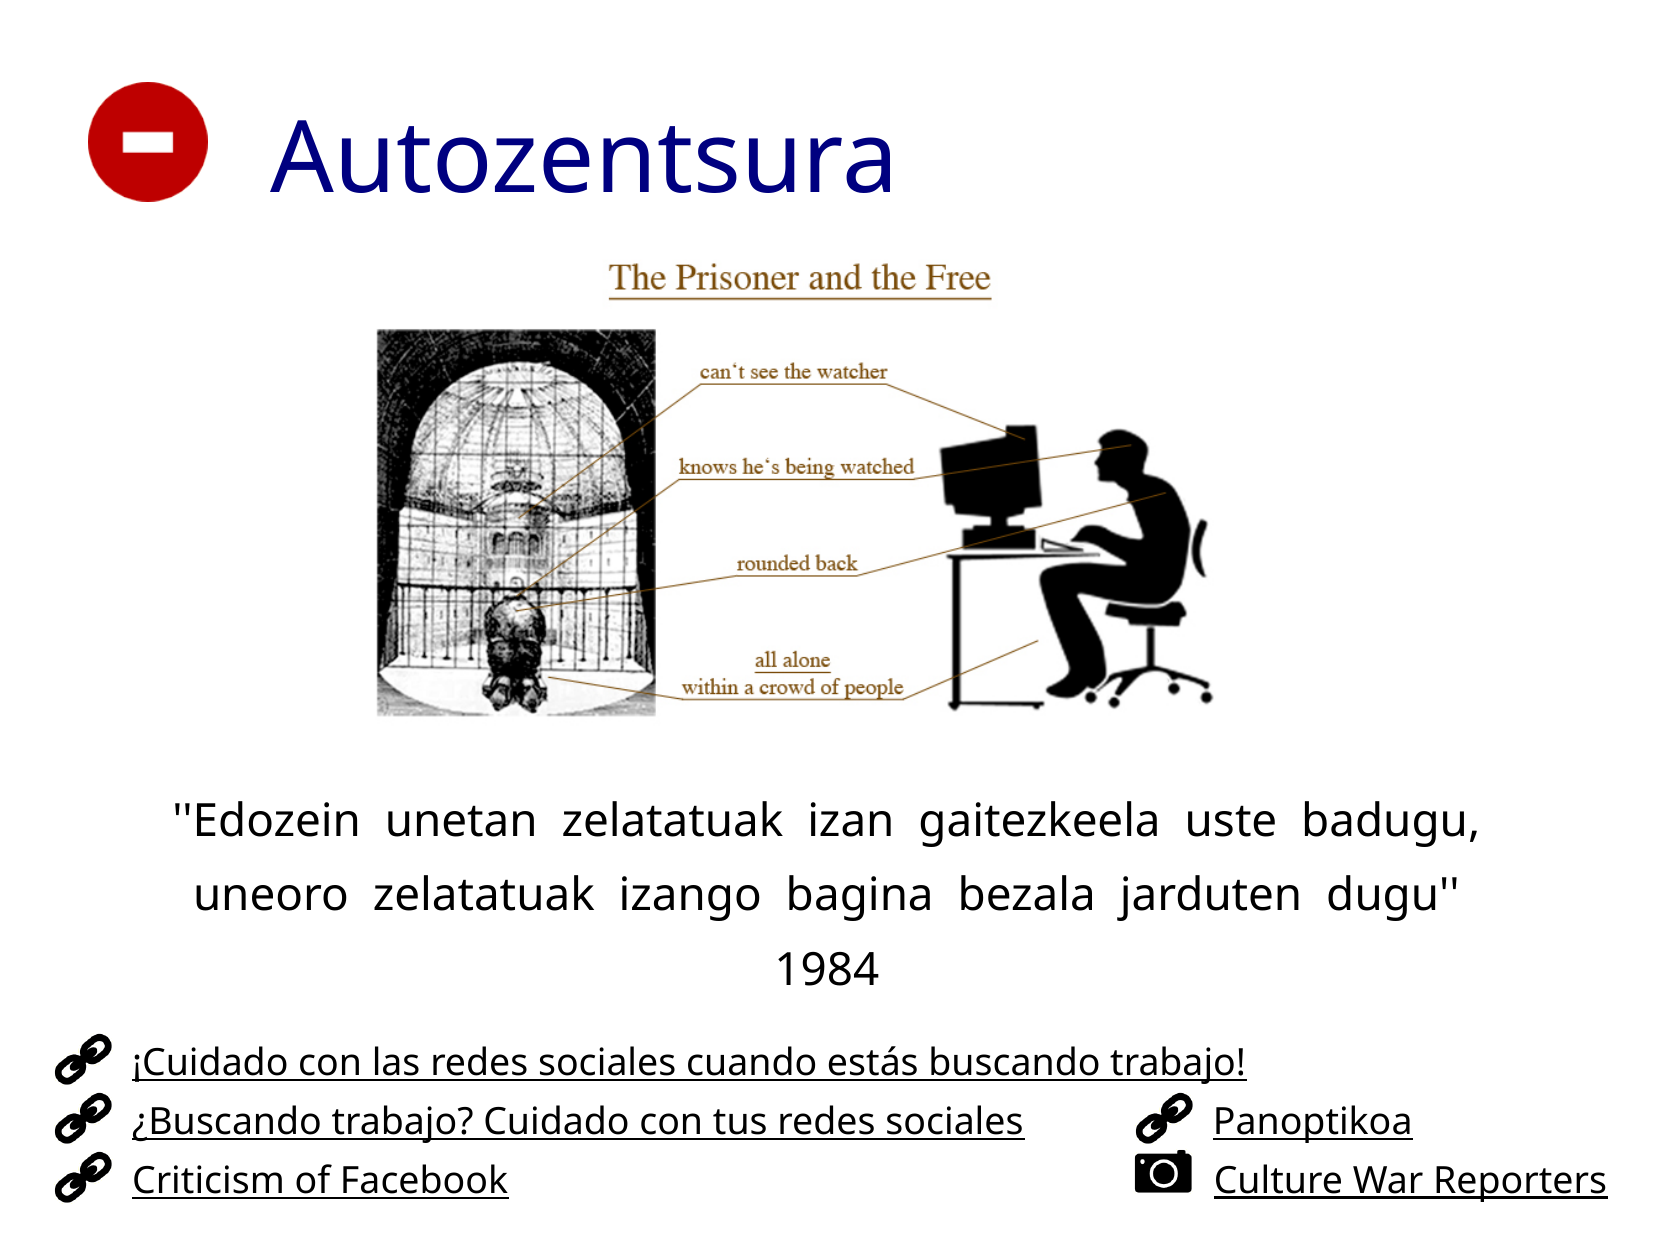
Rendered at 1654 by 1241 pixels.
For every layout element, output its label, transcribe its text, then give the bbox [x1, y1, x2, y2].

picture [88, 82, 208, 202]
text_box Panoptikoa [1198, 1087, 1420, 1145]
picture [53, 1091, 113, 1145]
picture [53, 1150, 113, 1204]
text_box ¿Buscando trabajo? Cuidado con tus redes sociales [117, 1087, 999, 1145]
text_box Autozentsura [256, 77, 1014, 211]
text_box Culture War Reporters [1198, 1145, 1610, 1203]
picture [53, 1032, 113, 1086]
picture [1133, 1148, 1193, 1194]
text_box ¡Cuidado con las redes sociales cuando estás buscando trabajo! [117, 1028, 1212, 1086]
text_box ''Edozein unetan zelatatuak izan gaitezkeela uste badugu, uneoro zelatatuak izango bagina bezala jarduten dugu'' 1984 [0, 780, 1654, 973]
text_box Criticism of Facebook [117, 1146, 512, 1204]
picture [356, 250, 1241, 745]
picture [1134, 1091, 1194, 1145]
